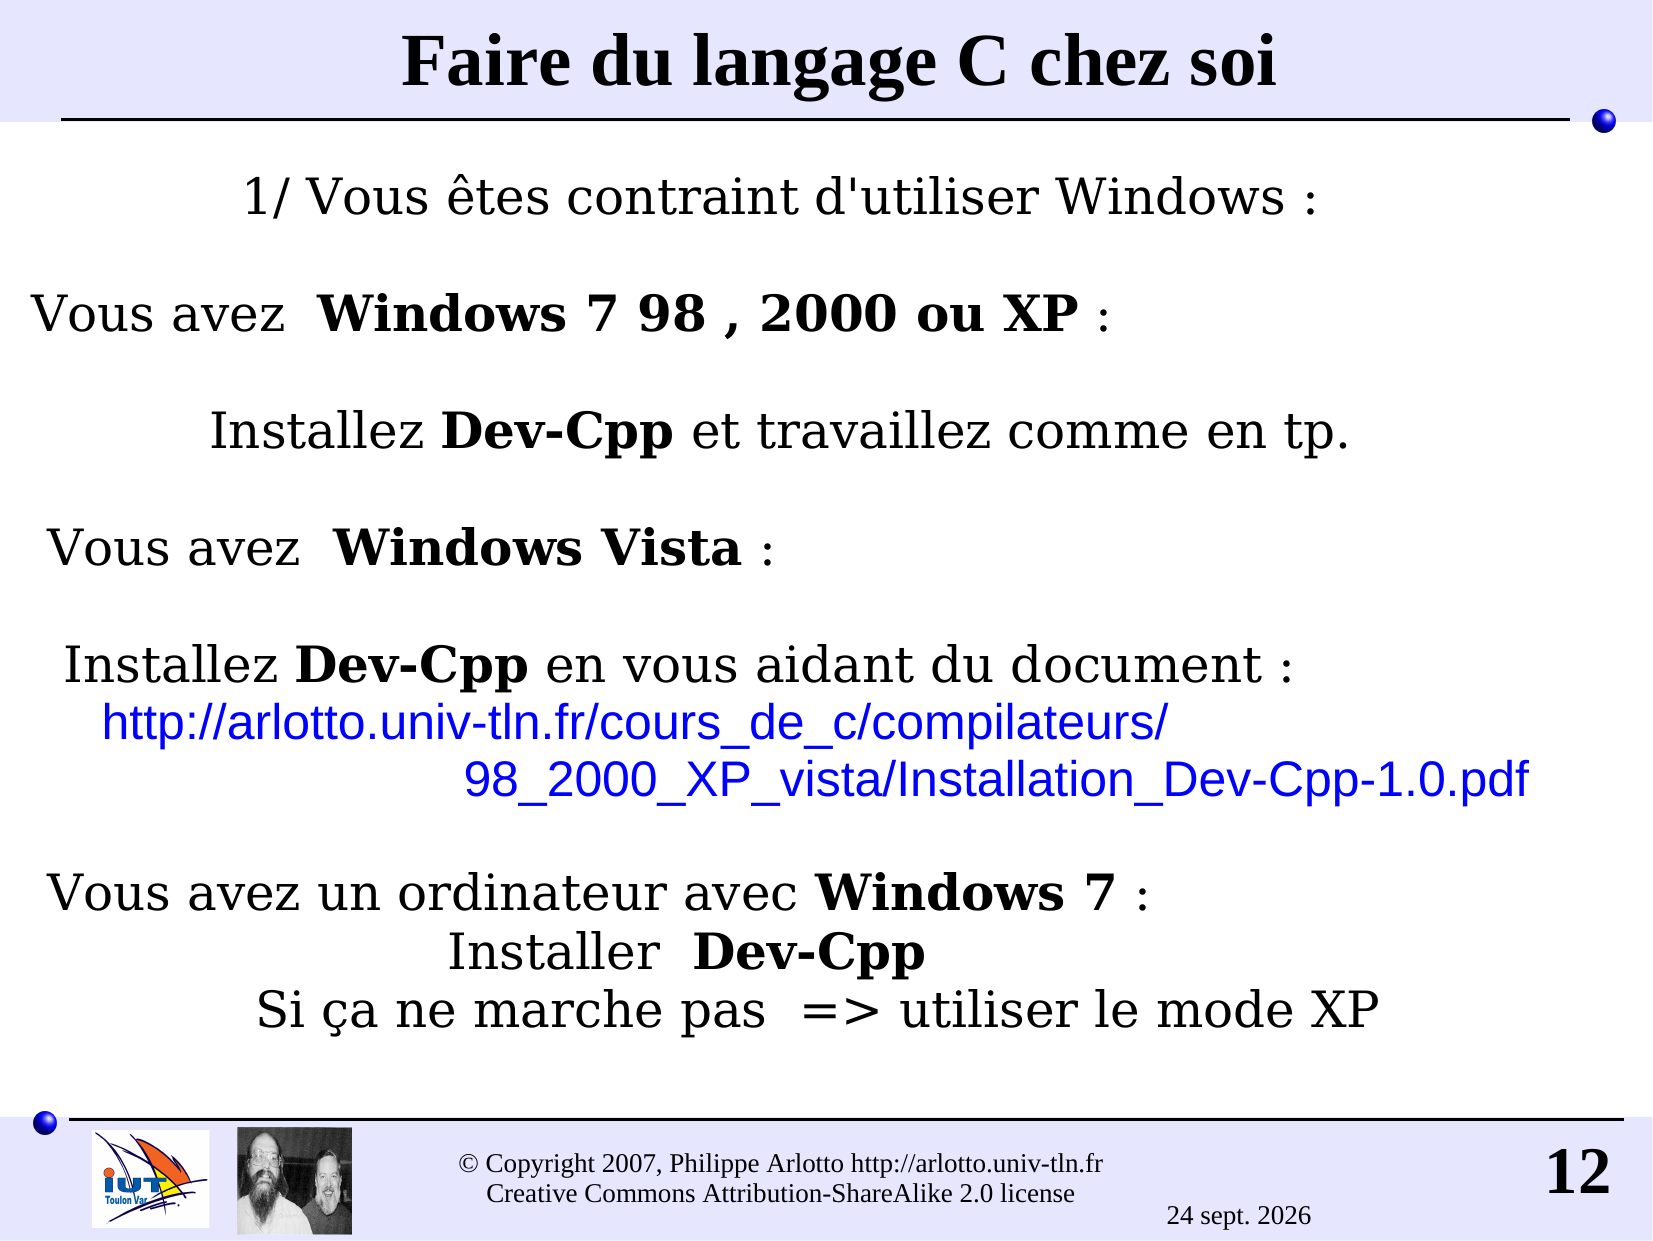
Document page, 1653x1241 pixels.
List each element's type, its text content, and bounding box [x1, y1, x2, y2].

title Faire du langage C chez soi [95, 11, 1585, 110]
picture [237, 1127, 352, 1235]
text_box 1/ Vous êtes contraint d'utiliser Windows : Vous avez Windows 7 98 , 2000 ou XP : Installez Dev-Cpp et travaillez comme en tp. Vous avez Windows Vista : Installez Dev-Cpp en vous aidant du document : http://arlotto.univ-tln.fr/cours_de_c/compilateurs/ 98_2000_XP_vista/Installation_Dev-Cpp-1.0.pdf Vous avez un ordinateur avec Windows 7 : Installer Dev-Cpp Si ça ne marche pas => utiliser le mode XP [31, 167, 1625, 1115]
